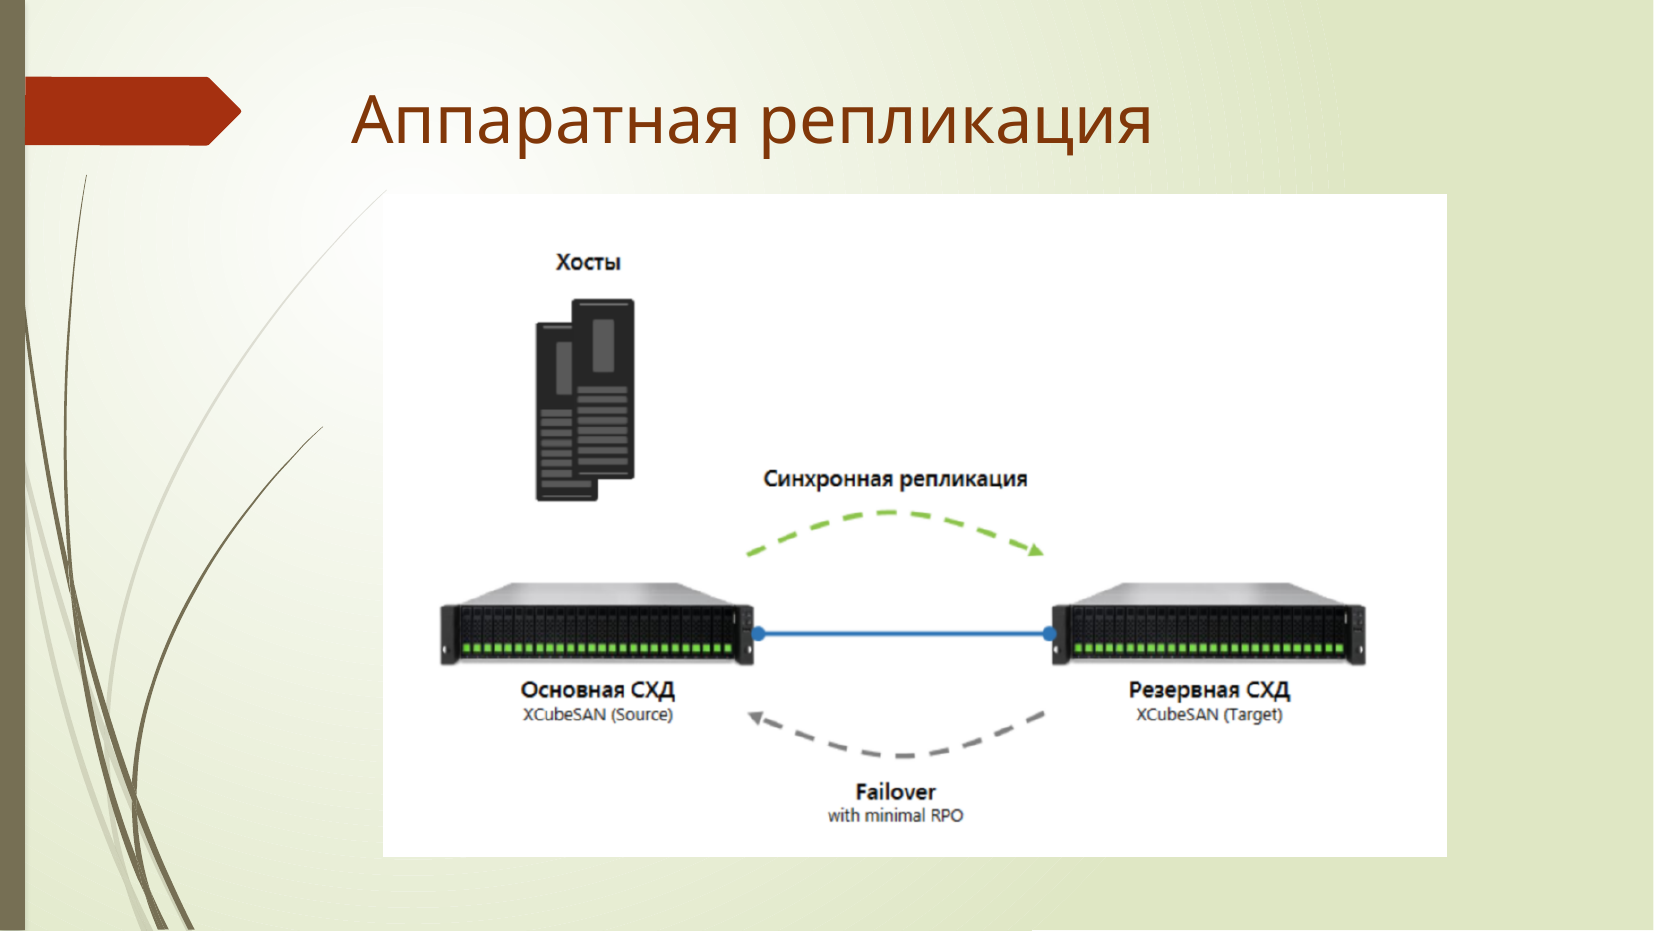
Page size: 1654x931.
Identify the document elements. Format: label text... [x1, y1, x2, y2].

picture [383, 194, 1447, 857]
title Аппаратная репликация [351, 59, 1561, 178]
